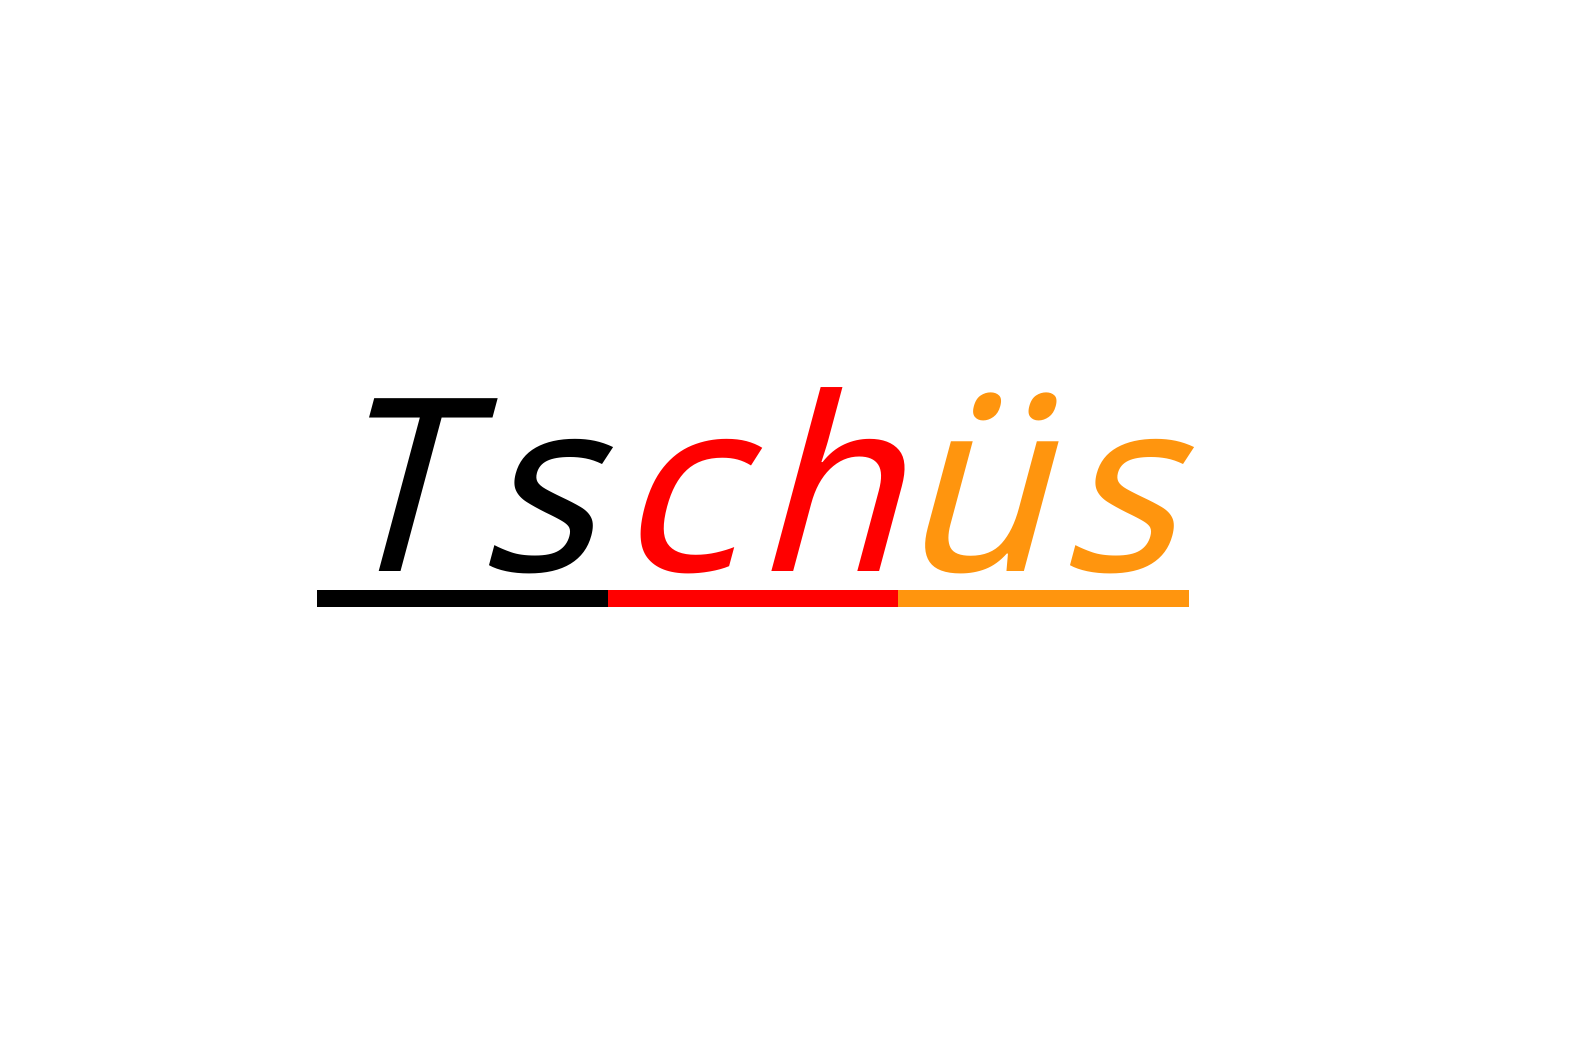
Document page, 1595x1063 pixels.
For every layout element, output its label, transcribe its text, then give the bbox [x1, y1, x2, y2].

text_box Tschüs [147, 305, 1359, 595]
